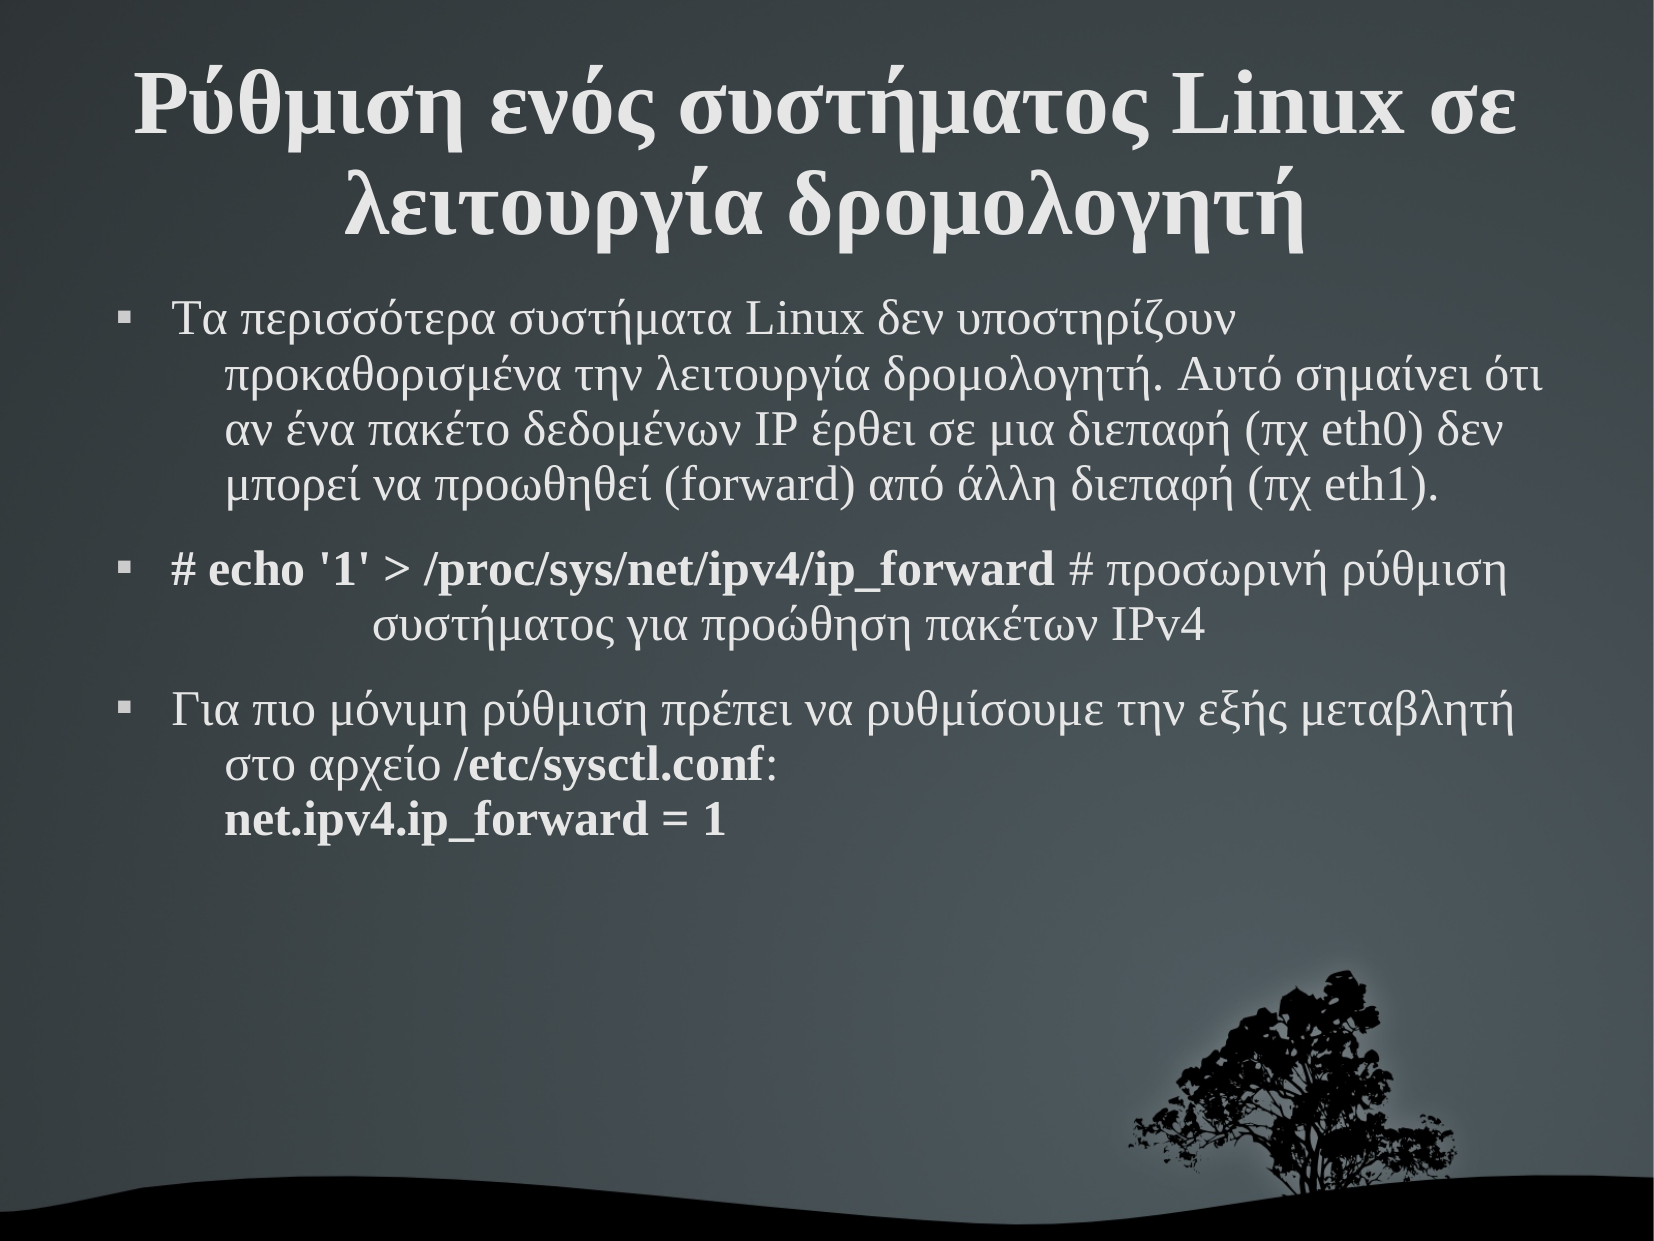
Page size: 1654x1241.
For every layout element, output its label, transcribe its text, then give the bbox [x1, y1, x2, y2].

picture [0, 0, 1654, 1241]
list Τα περισσότερα συστήματα Linux δεν υποστηρίζουν προκαθορισμένα την λειτουργία δρομολογητή. Αυτό σημαίνει ότι αν ένα πακέτο δεδομένων IP έρθει σε μια διεπαφή (πχ eth0) δεν μπορεί να προωθηθεί (forward) από άλλη διεπαφή (πχ eth1). # echo '1' > /proc/sys/net/ipv4/ip_forward # προσωρινή ρύθμιση συστήματος για προώθηση πακέτων IPv4 Για πιο μόνιμη ρύθμιση πρέπει να ρυθμίσουμε την εξής μεταβλητή στο αρχείο /etc/sysctl.conf: net.ipv4.ip_forward = 1 [82, 290, 1571, 1109]
title Ρύθμιση ενός συστήματος Linux σε λειτουργία δρομολογητή [82, 33, 1571, 273]
